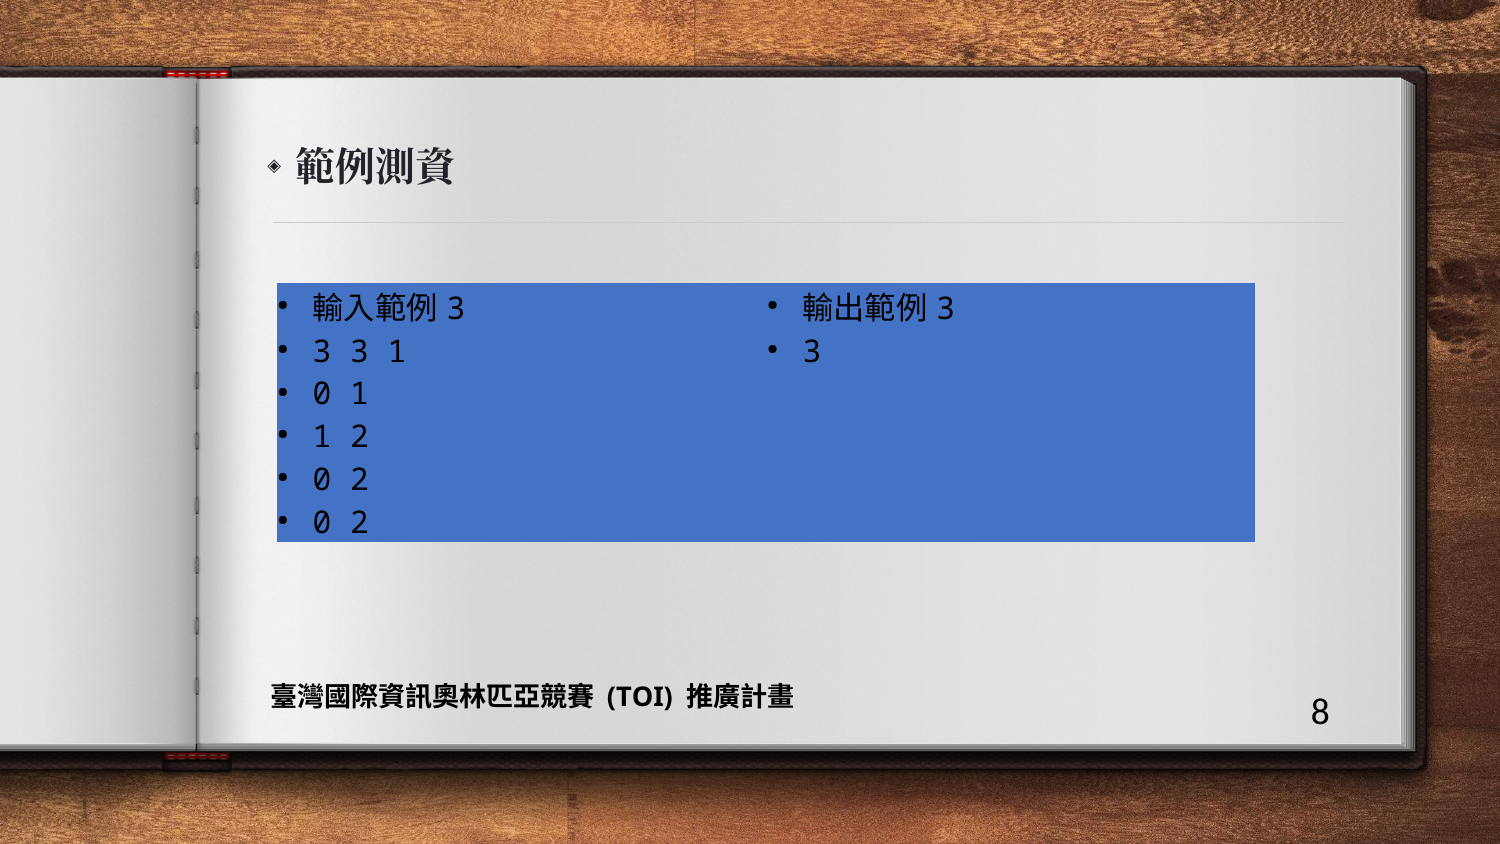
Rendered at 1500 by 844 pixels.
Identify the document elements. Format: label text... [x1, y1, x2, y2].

table_header 輸出範例3 3 [767, 283, 1255, 542]
table_header 輸入範例3 3 3 1 0 1 1 2 0 2 0 2 [277, 283, 767, 542]
text_box [1295, 672, 1386, 737]
list 範例測資 [252, 126, 1194, 205]
